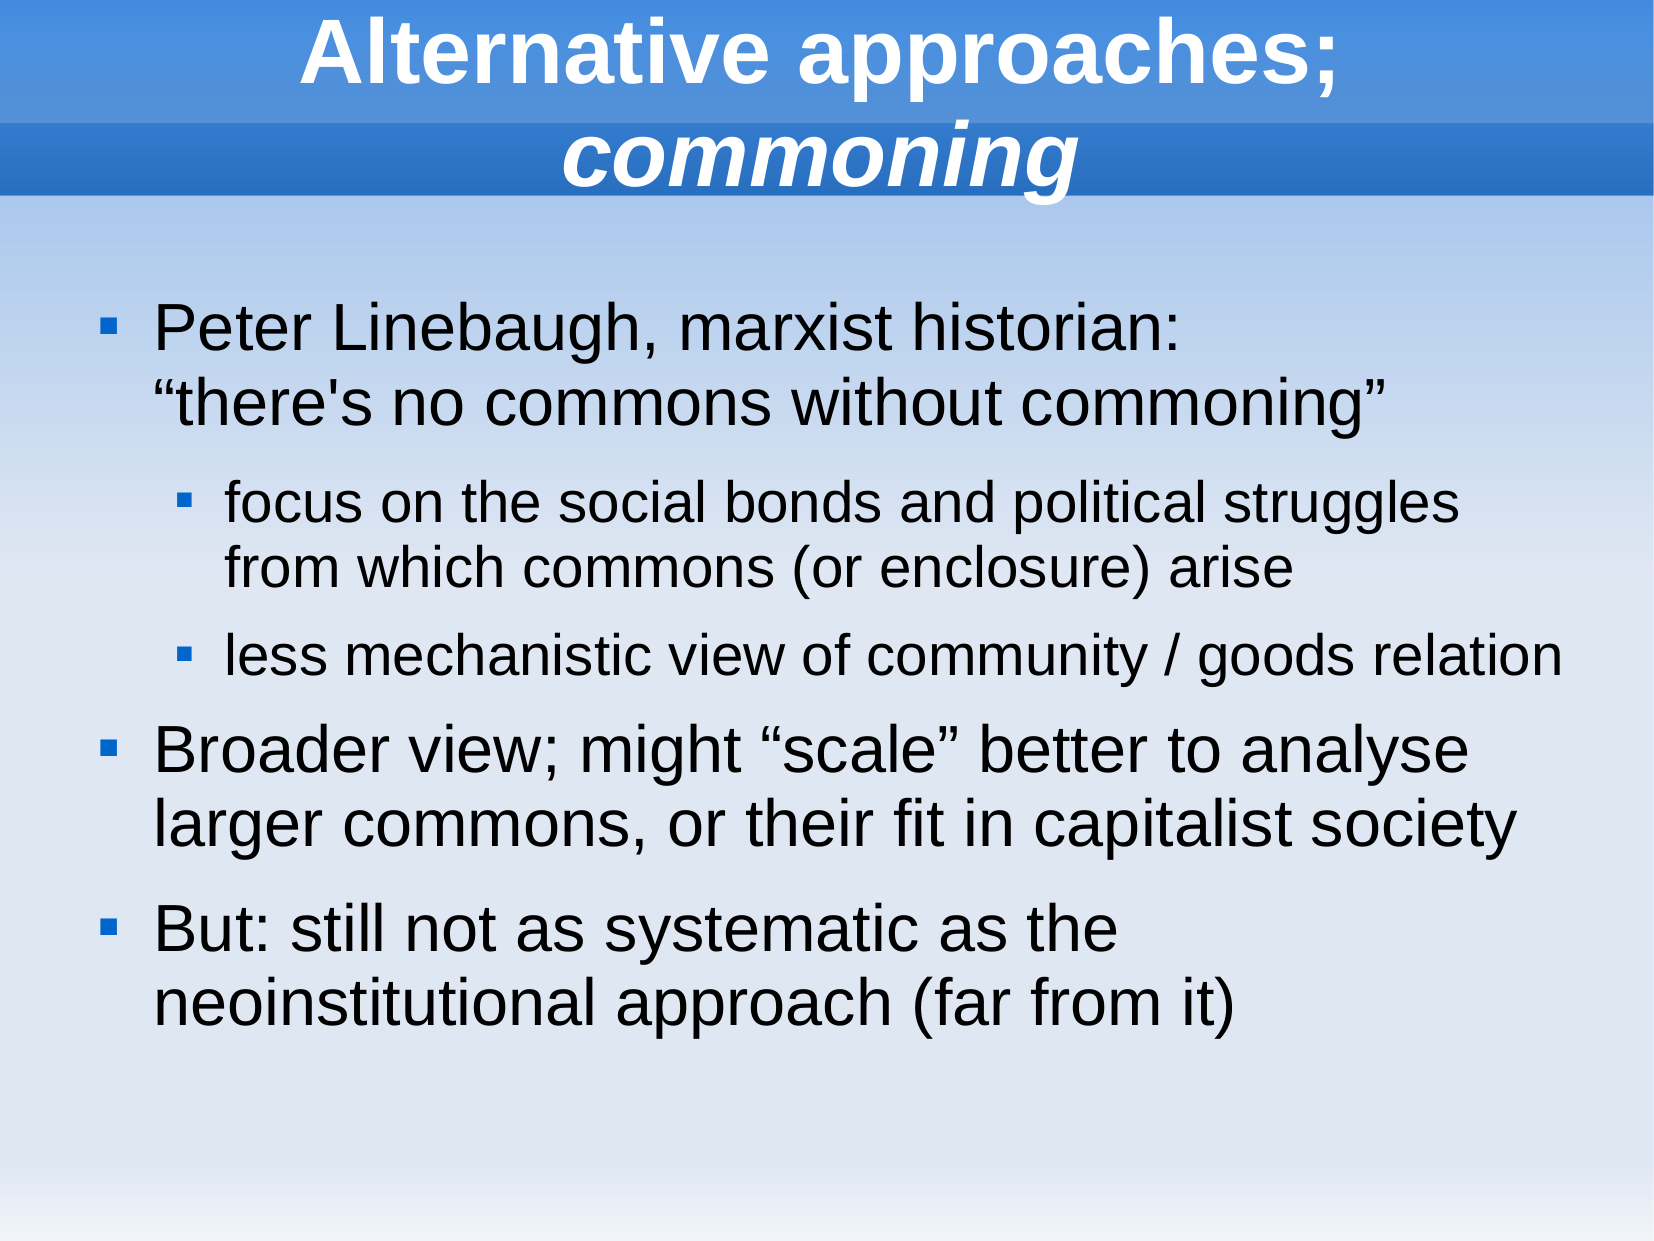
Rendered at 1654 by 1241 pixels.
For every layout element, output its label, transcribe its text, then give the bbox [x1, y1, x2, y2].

title Alternative approaches; commoning [76, 1, 1565, 207]
list Peter Linebaugh, marxist historian: “there's no commons without commoning” focus on the social bonds and political struggles from which commons (or enclosure) arise less mechanistic view of community / goods relation Broader view; might “scale” better to analyse larger commons, or their fit in capitalist society But: still not as systematic as the neoinstitutional approach (far from it) [82, 290, 1571, 1109]
picture [0, 0, 1654, 1241]
